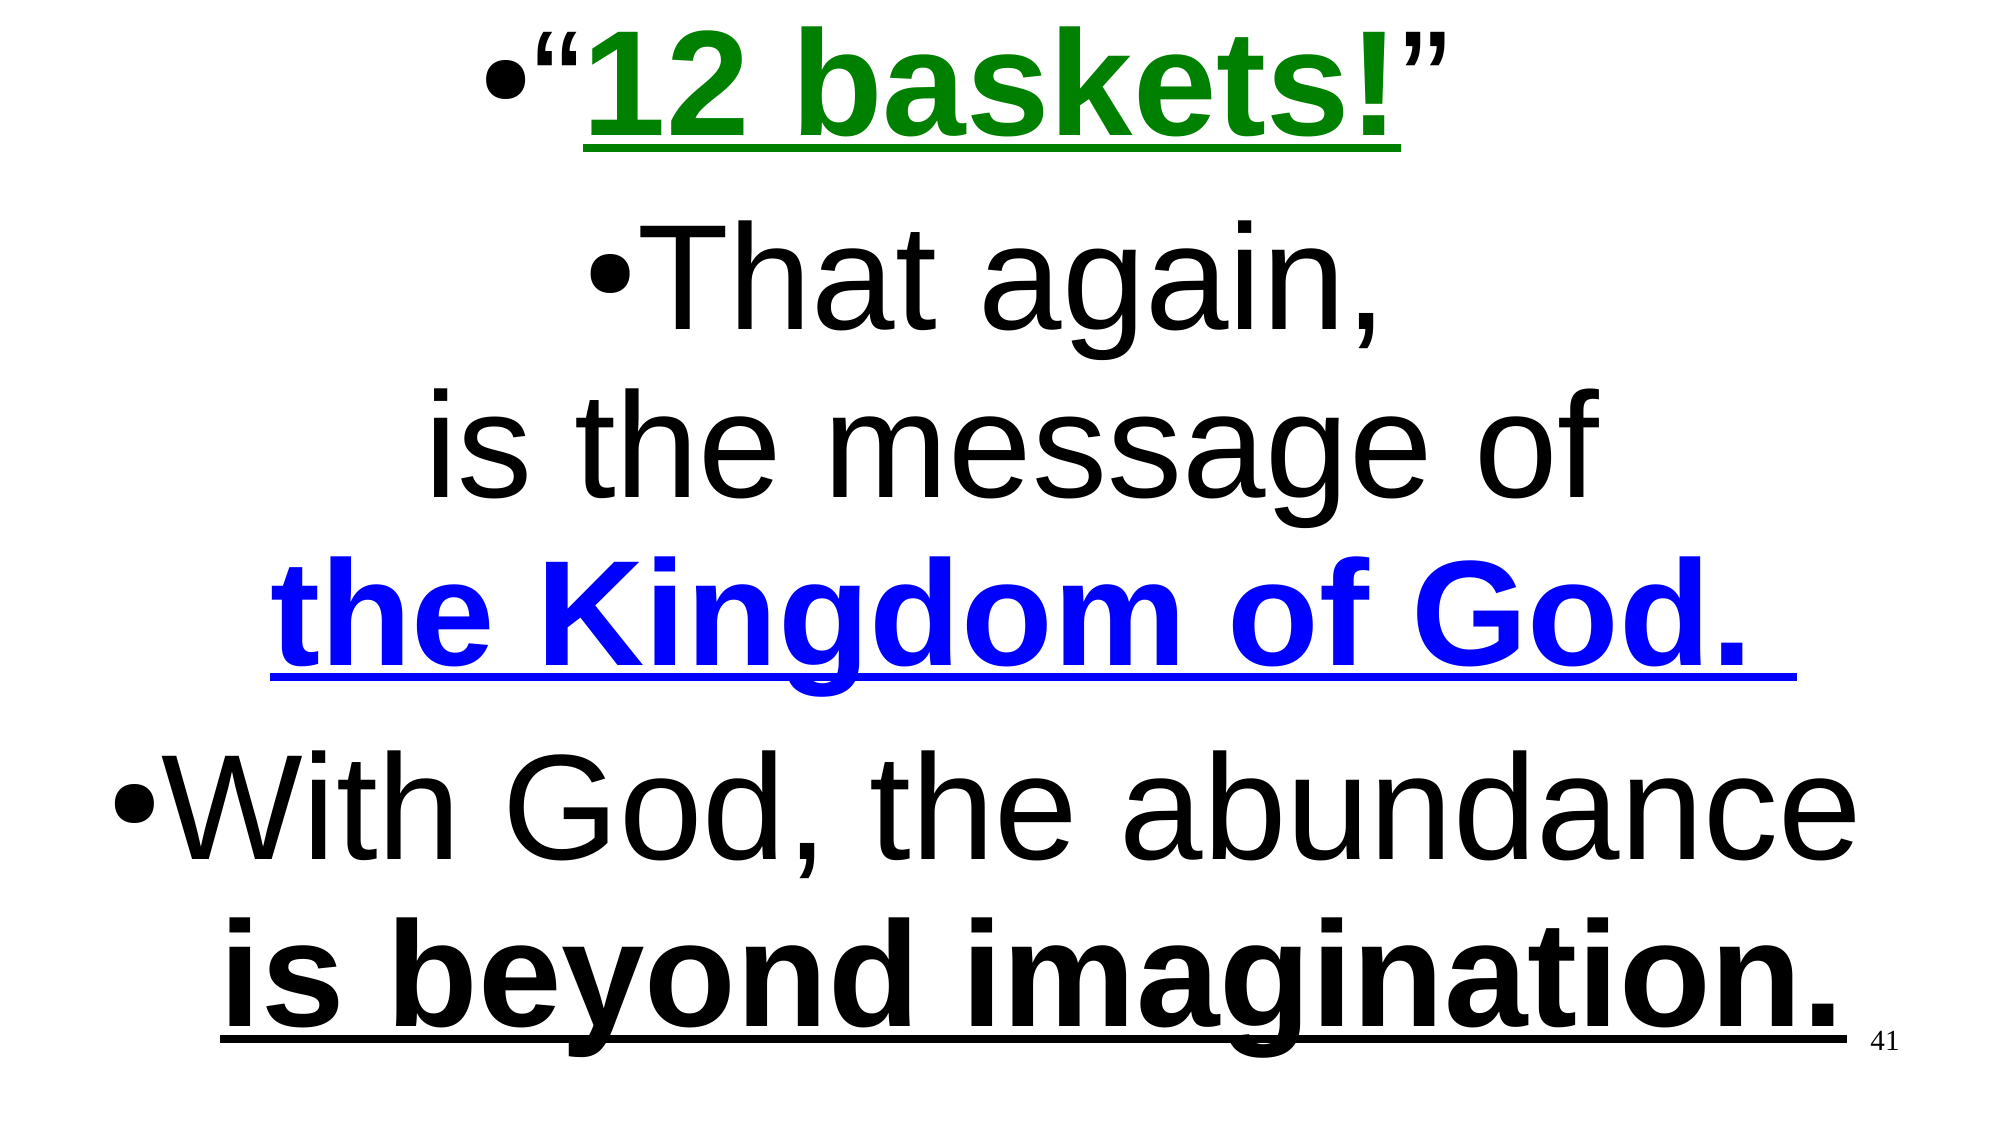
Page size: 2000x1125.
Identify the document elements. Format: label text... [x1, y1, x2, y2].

list “12 baskets!” That again, is the message of the Kingdom of God. With God, the abundance is beyond imagination. [0, 0, 1996, 1123]
